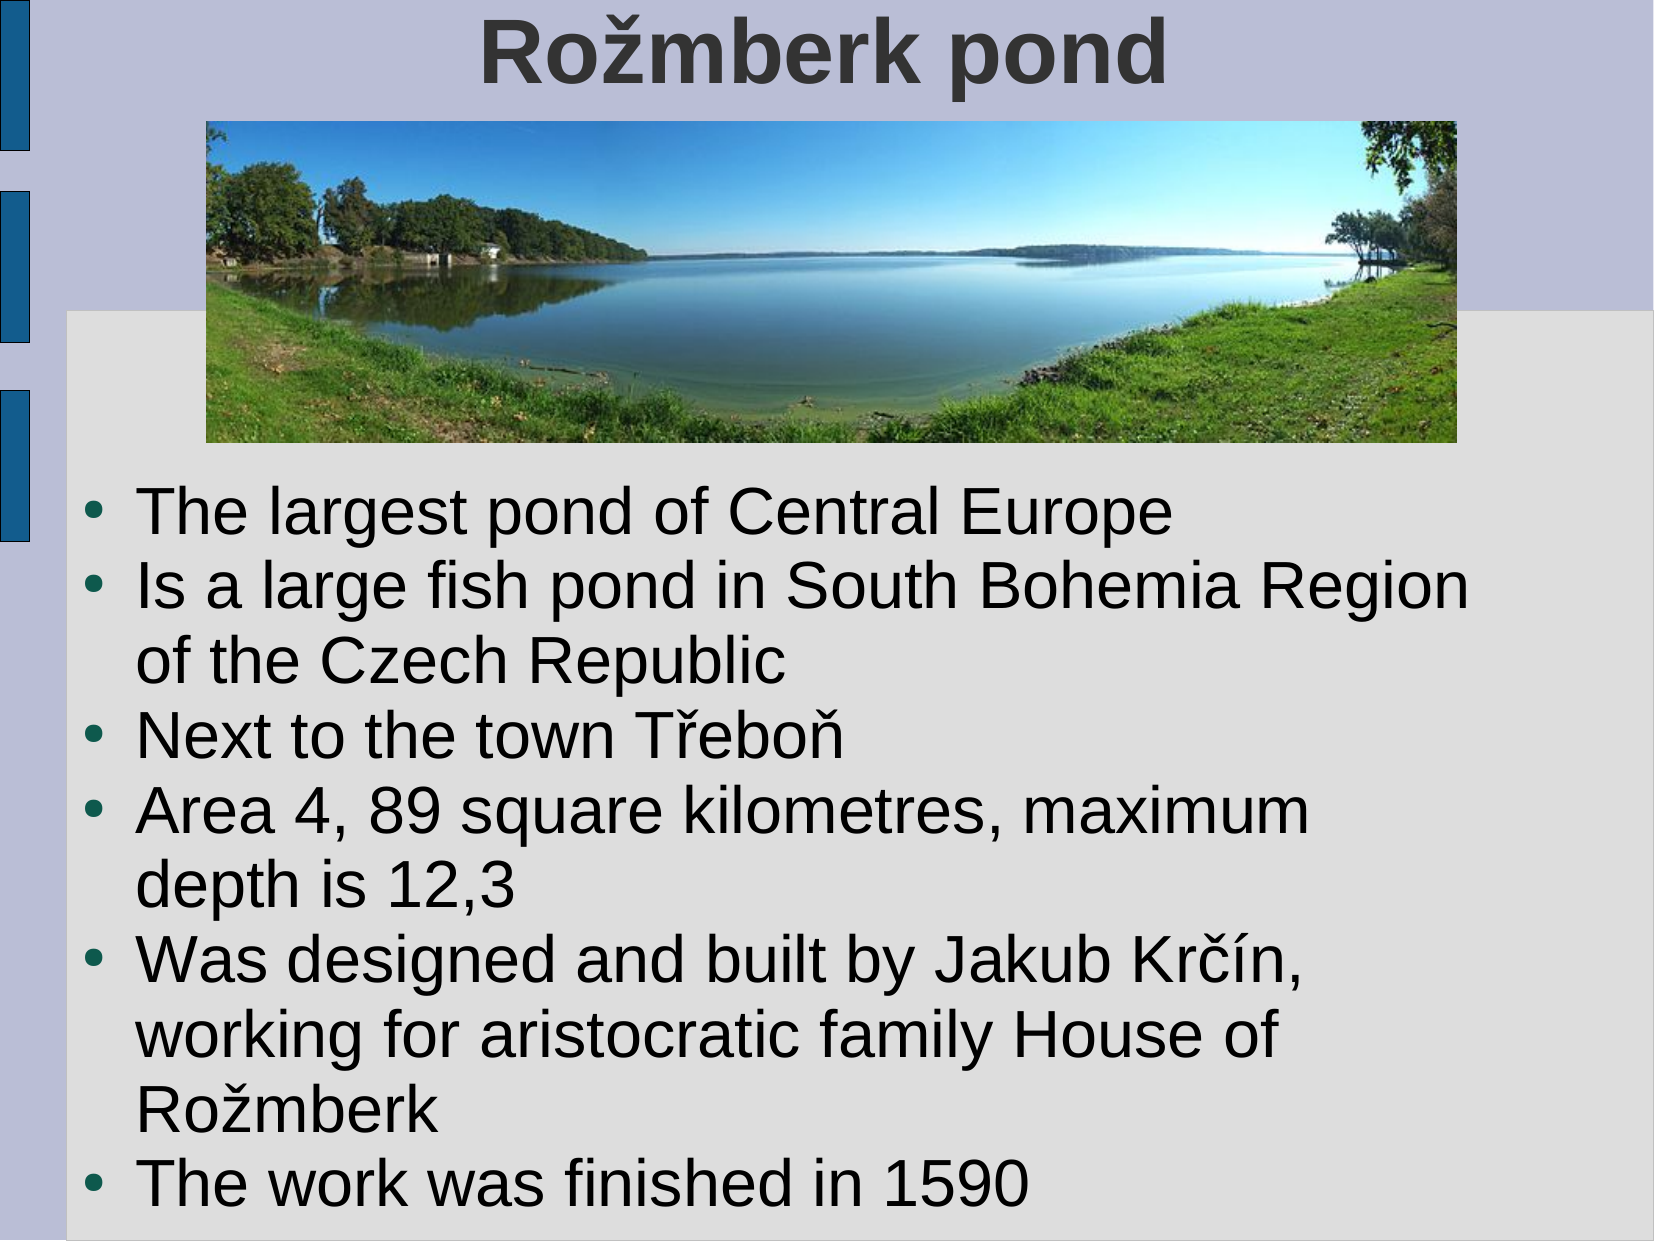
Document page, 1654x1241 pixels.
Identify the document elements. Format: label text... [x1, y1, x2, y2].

title Rožmberk pond [118, 0, 1533, 148]
list The largest pond of Central Europe Is a large fish pond in South Bohemia Region of the Czech Republic Next to the town Třeboň Area 4, 89 square kilometres, maximum depth is 12,3 Was designed and built by Jakub Krčín, working for aristocratic family House of Rožmberk The work was finished in 1590 [64, 473, 1477, 1241]
picture [206, 121, 1457, 443]
